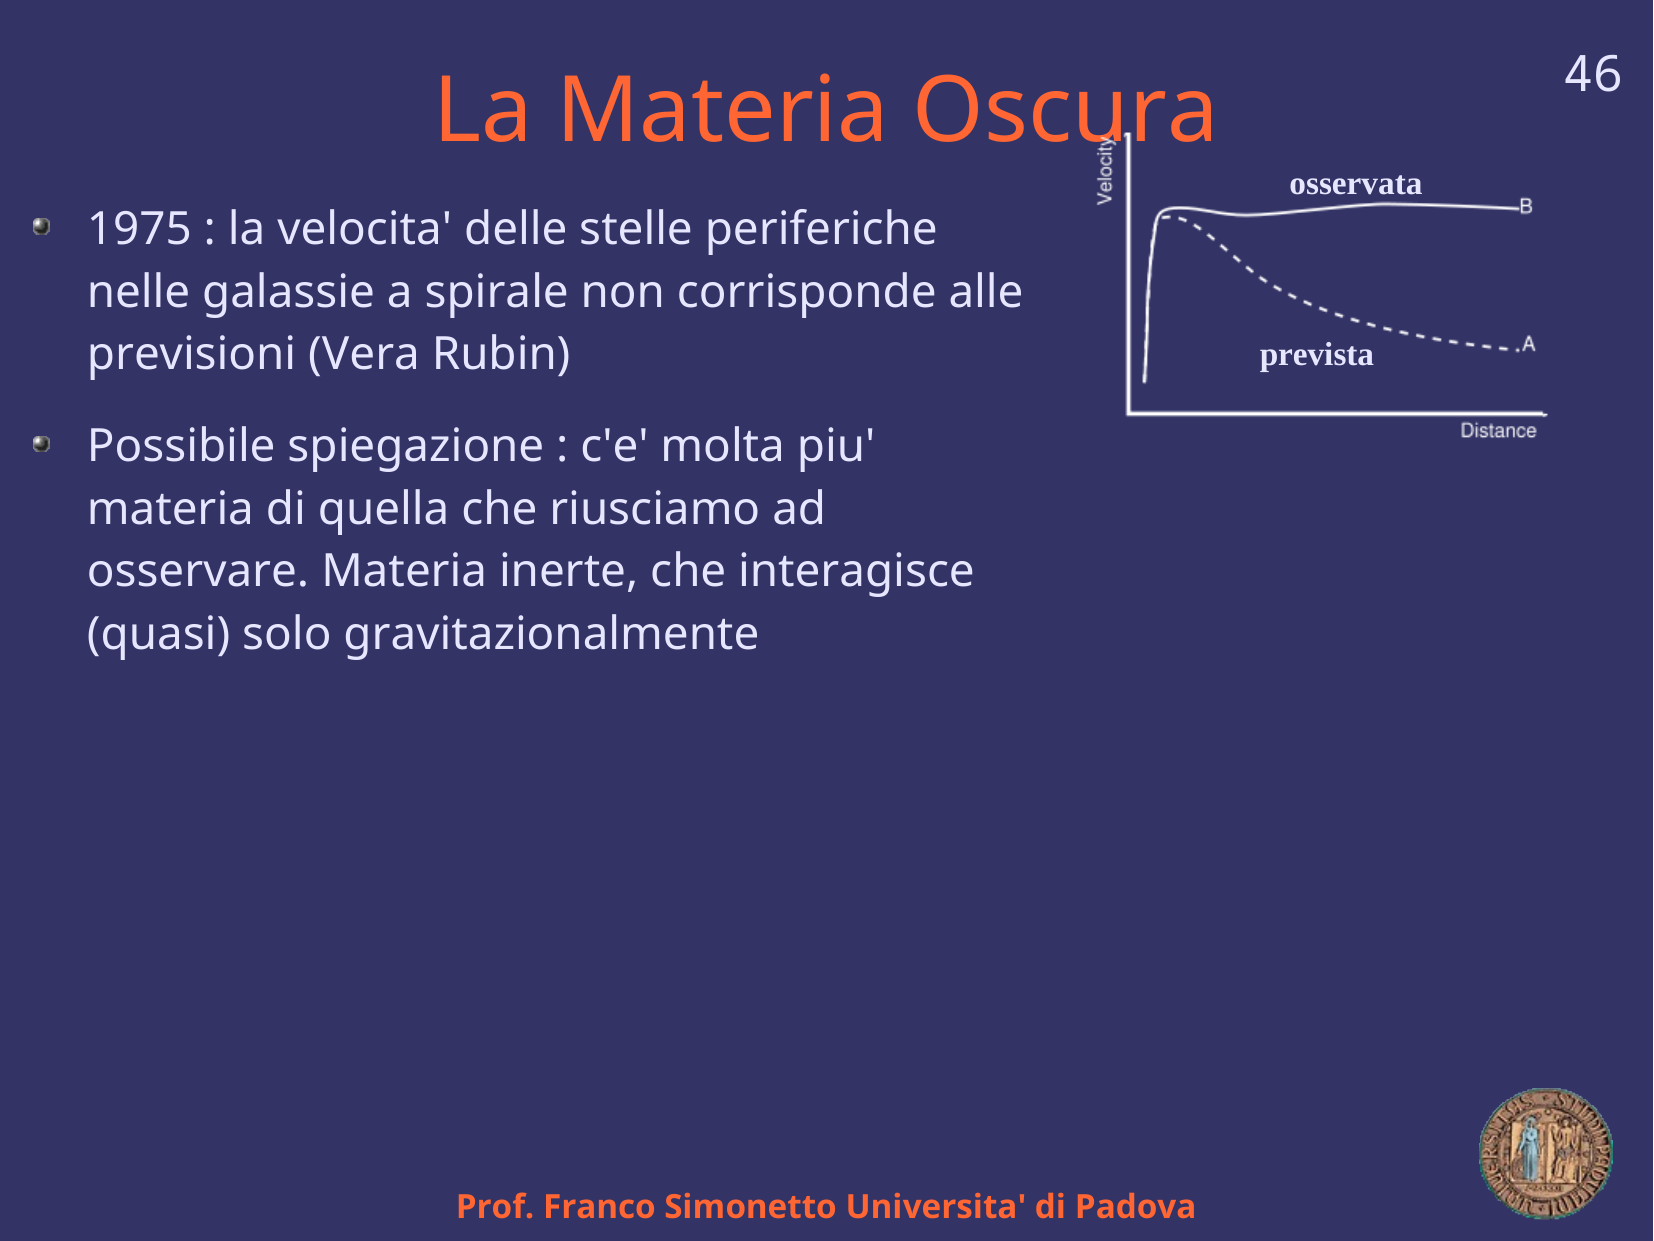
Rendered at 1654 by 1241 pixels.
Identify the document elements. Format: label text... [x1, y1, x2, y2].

list 1975 : la velocita' delle stelle periferiche nelle galassie a spirale non corrisponde alle previsioni (Vera Rubin) Possibile spiegazione : c'e' molta piu' materia di quella che riusciamo ad osservare. Materia inerte, che interagisce (quasi) solo gravitazionalmente [15, 195, 1051, 1090]
text_box osservata [1274, 157, 1438, 210]
title La Materia Oscura [82, 55, 1571, 156]
picture [1096, 114, 1565, 447]
text_box prevista [1245, 328, 1389, 381]
picture [1479, 1087, 1613, 1221]
